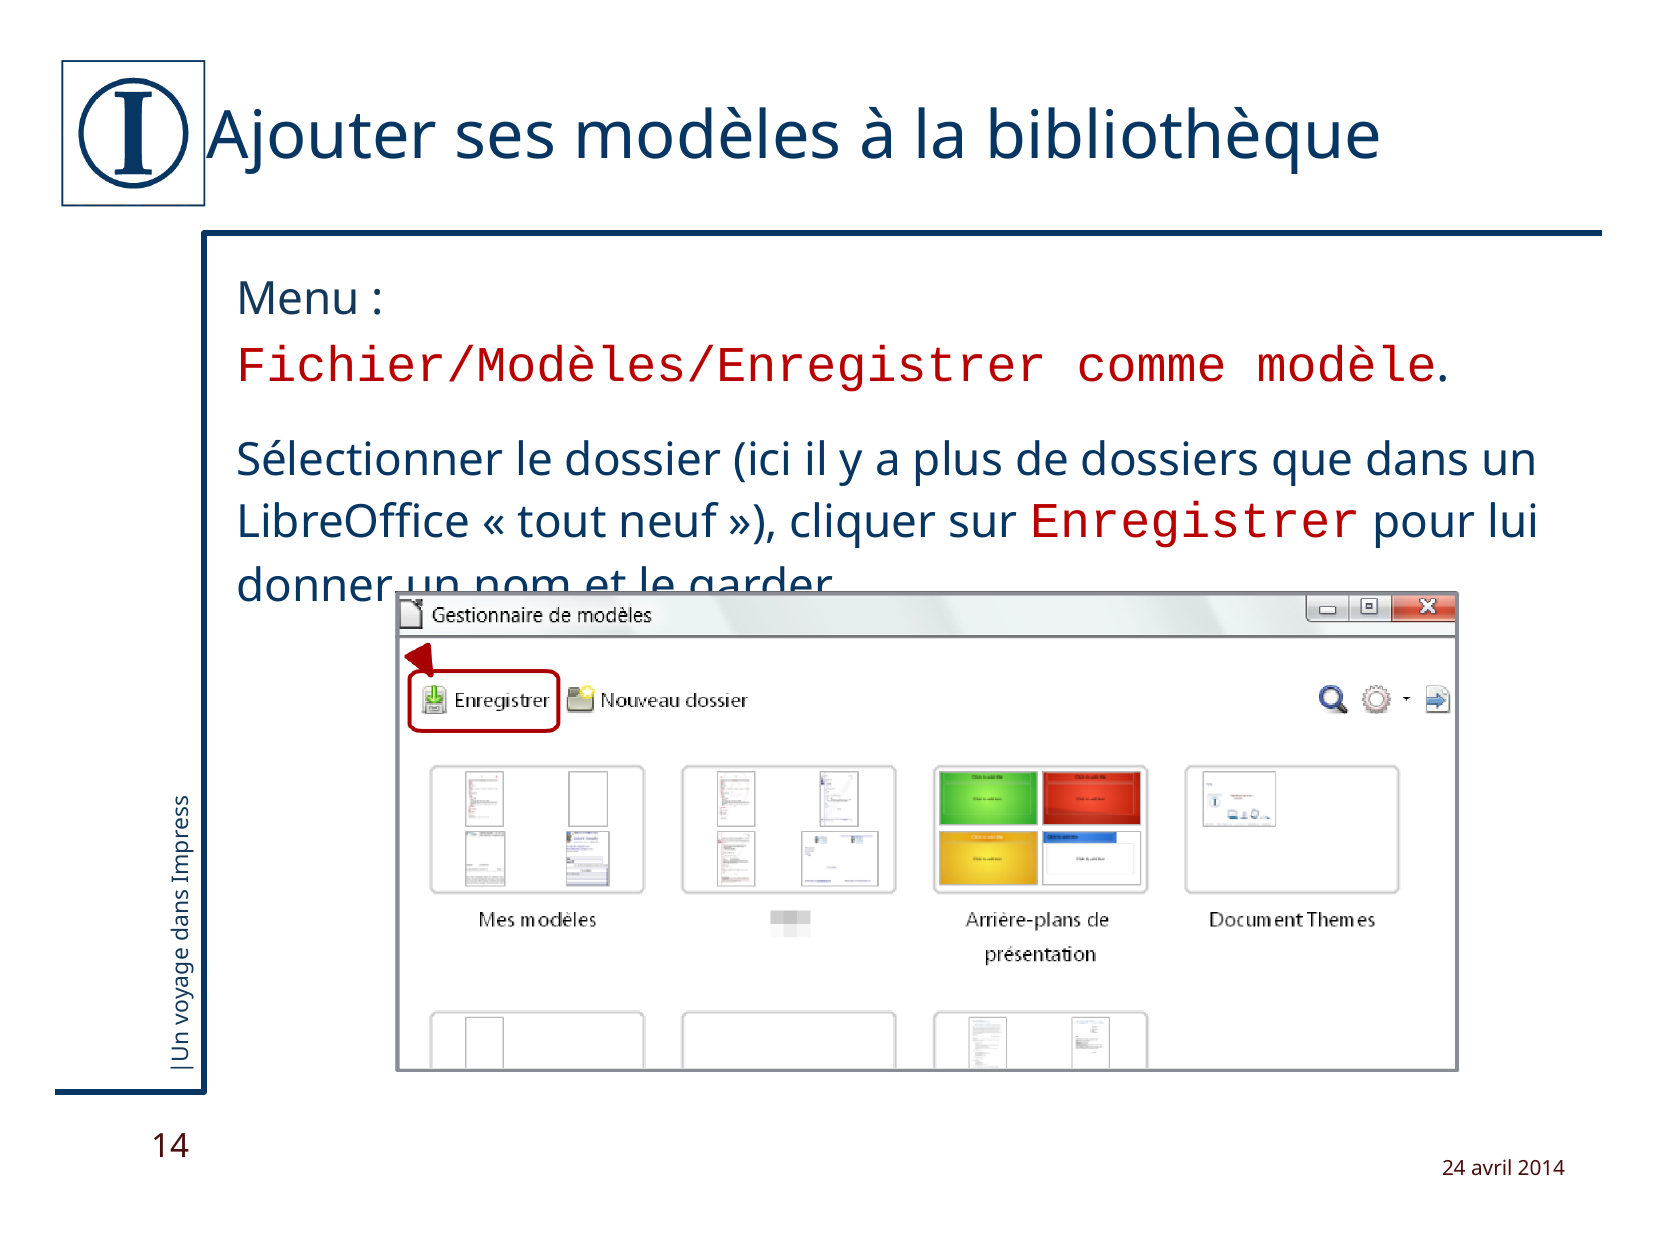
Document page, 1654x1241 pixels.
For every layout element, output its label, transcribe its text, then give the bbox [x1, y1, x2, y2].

picture [59, 58, 207, 207]
picture [395, 591, 1459, 1072]
list Menu : Fichier/Modèles/Enregistrer comme modèle. Sélectionner le dossier (ici il y a plus de dossiers que dans un LibreOffice « tout neuf »), cliquer sur Enregistrer pour lui donner un nom et le garder. [236, 265, 1595, 1093]
title Ajouter ses modèles à la bibliothèque [206, 59, 1565, 207]
